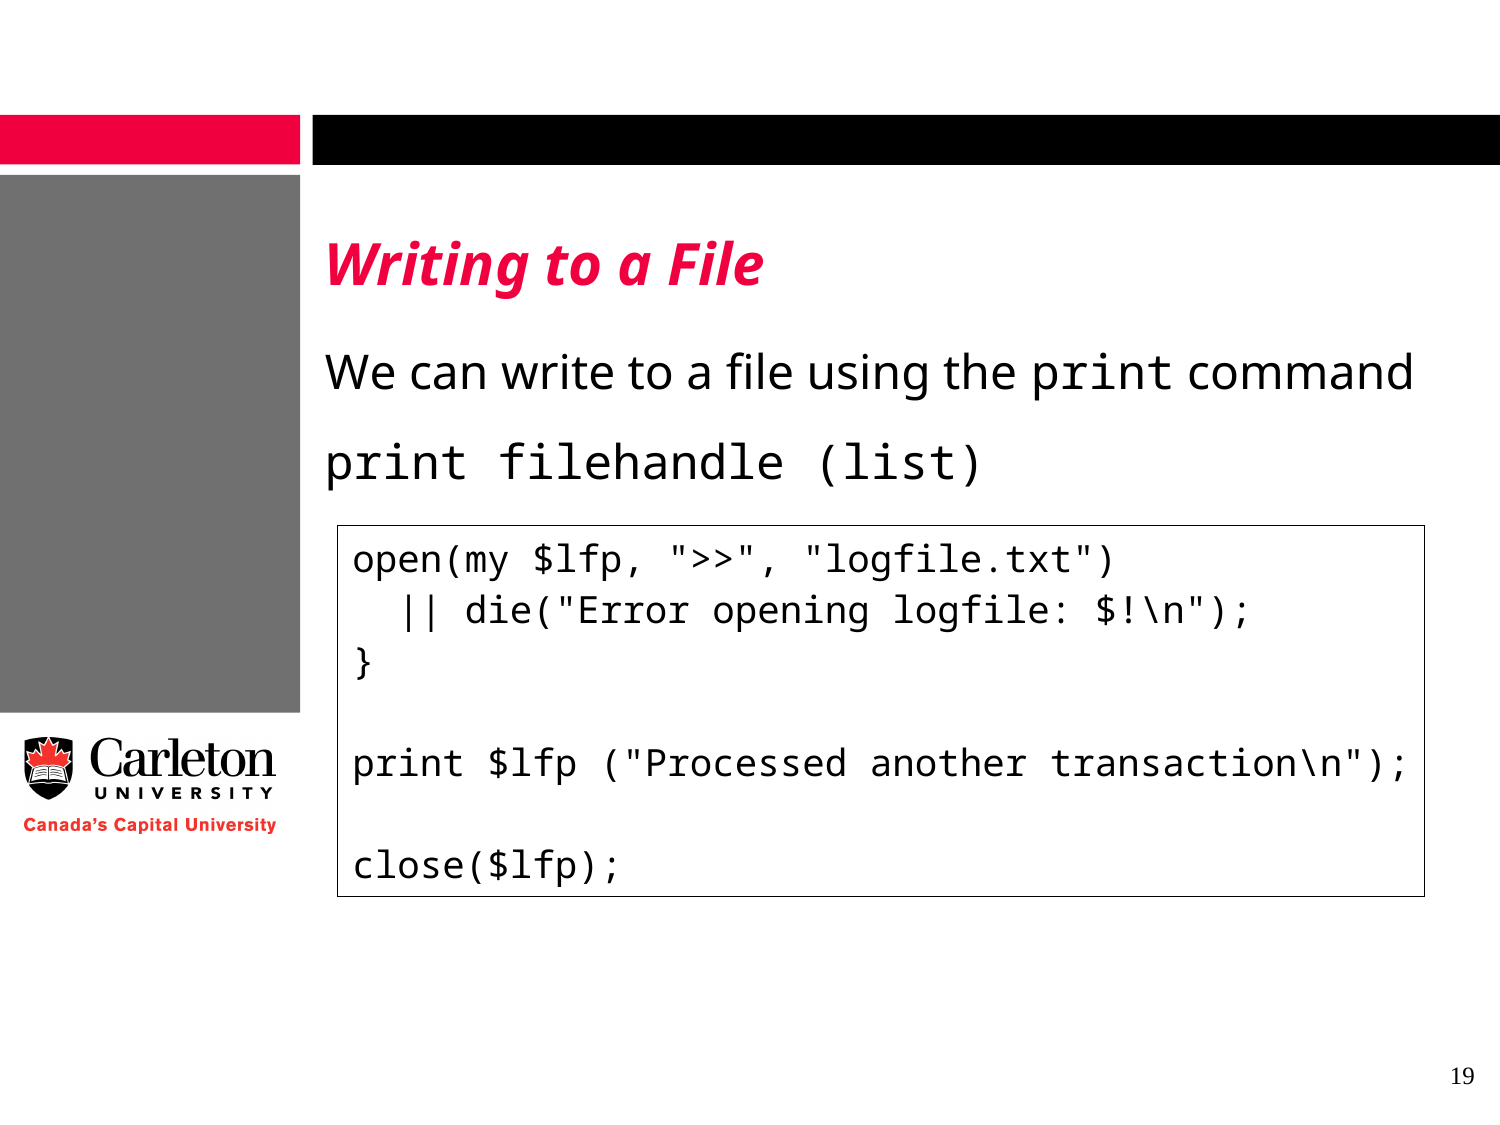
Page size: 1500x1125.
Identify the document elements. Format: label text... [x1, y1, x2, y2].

list We can write to a file using the print command print filehandle (list) [324, 324, 1450, 1036]
title Writing to a File [324, 194, 1450, 324]
picture [24, 737, 276, 834]
text_box open(my $lfp, ">>", "logfile.txt") || die("Error opening logfile: $!\n"); } print $lfp ("Processed another transaction\n"); close($lfp); [337, 525, 1402, 857]
